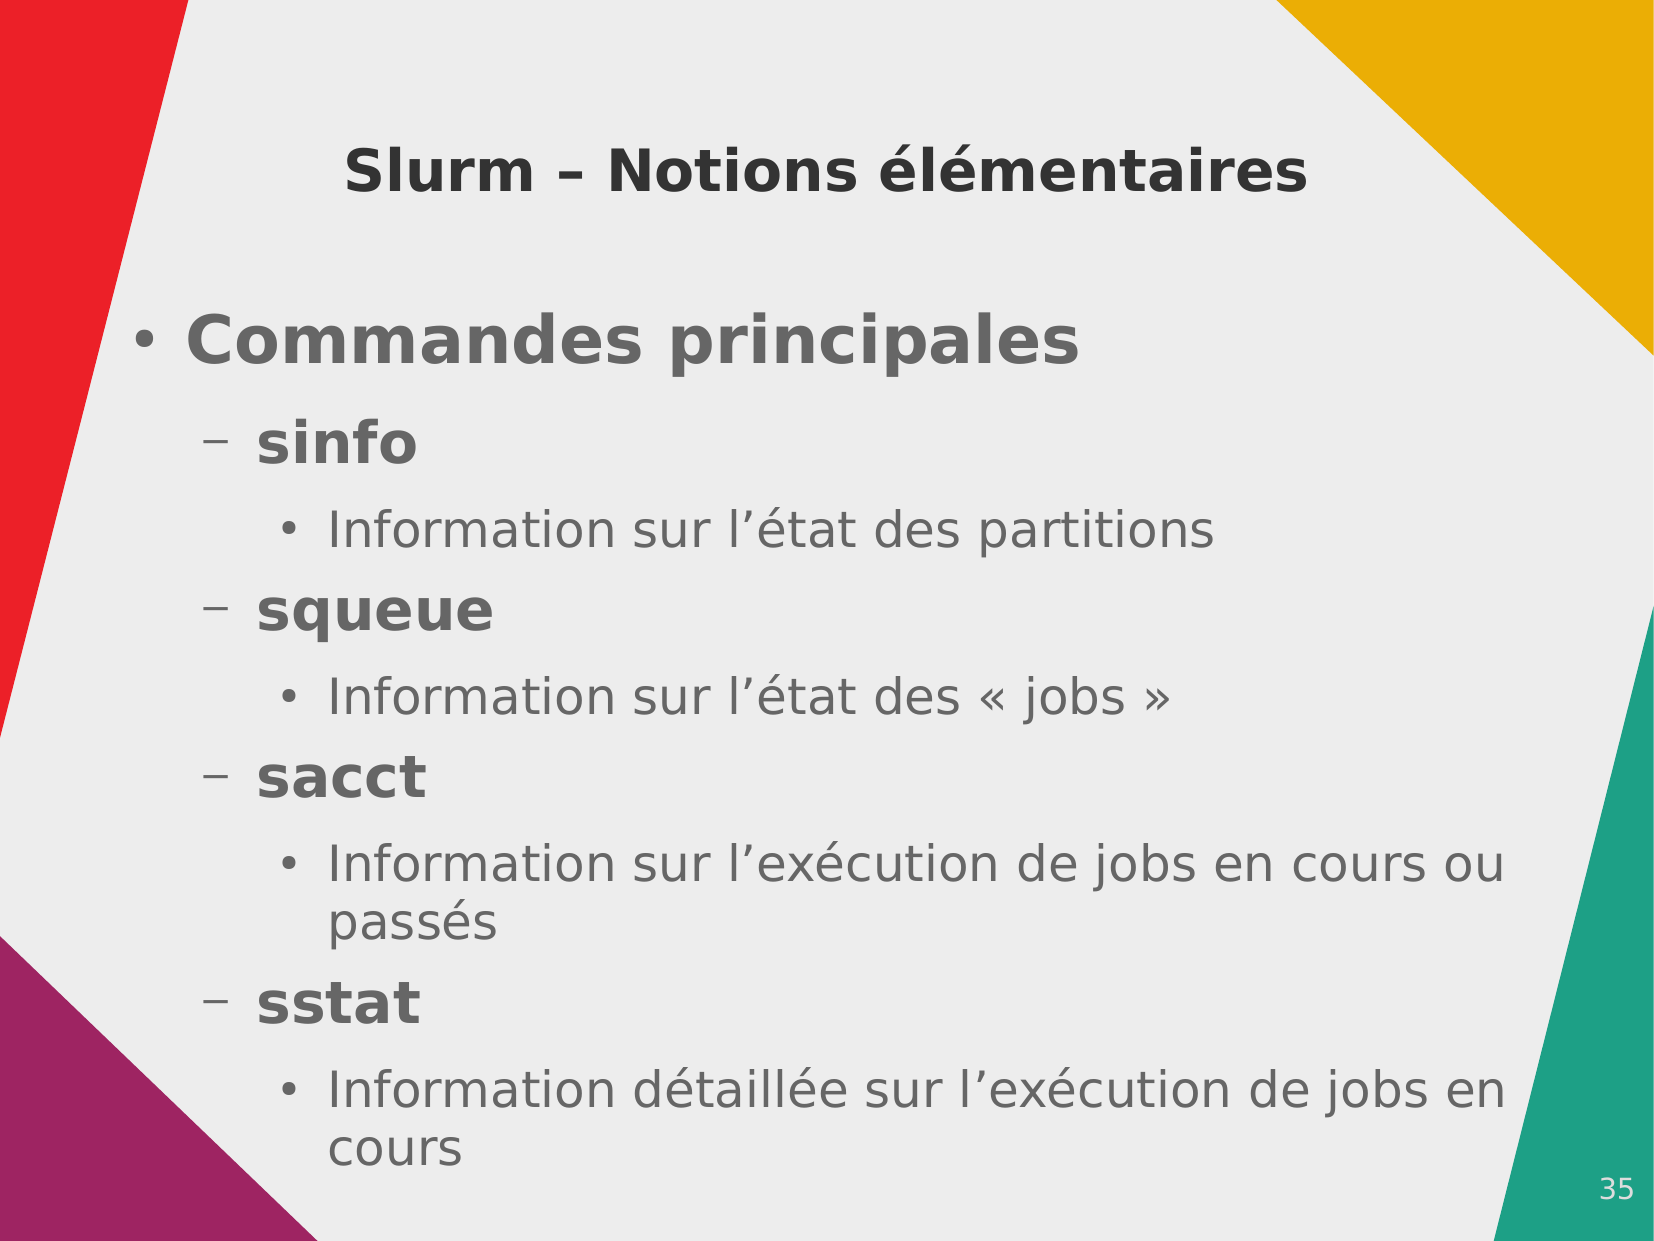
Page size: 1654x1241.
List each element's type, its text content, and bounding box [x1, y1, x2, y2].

title Slurm – Notions élémentaires [114, 73, 1539, 271]
list Commandes principales sinfo Information sur l’état des partitions squeue Information sur l’état des « jobs » sacct Information sur l’exécution de jobs en cours ou passés sstat Information détaillée sur l’exécution de jobs en cours [114, 302, 1539, 1217]
